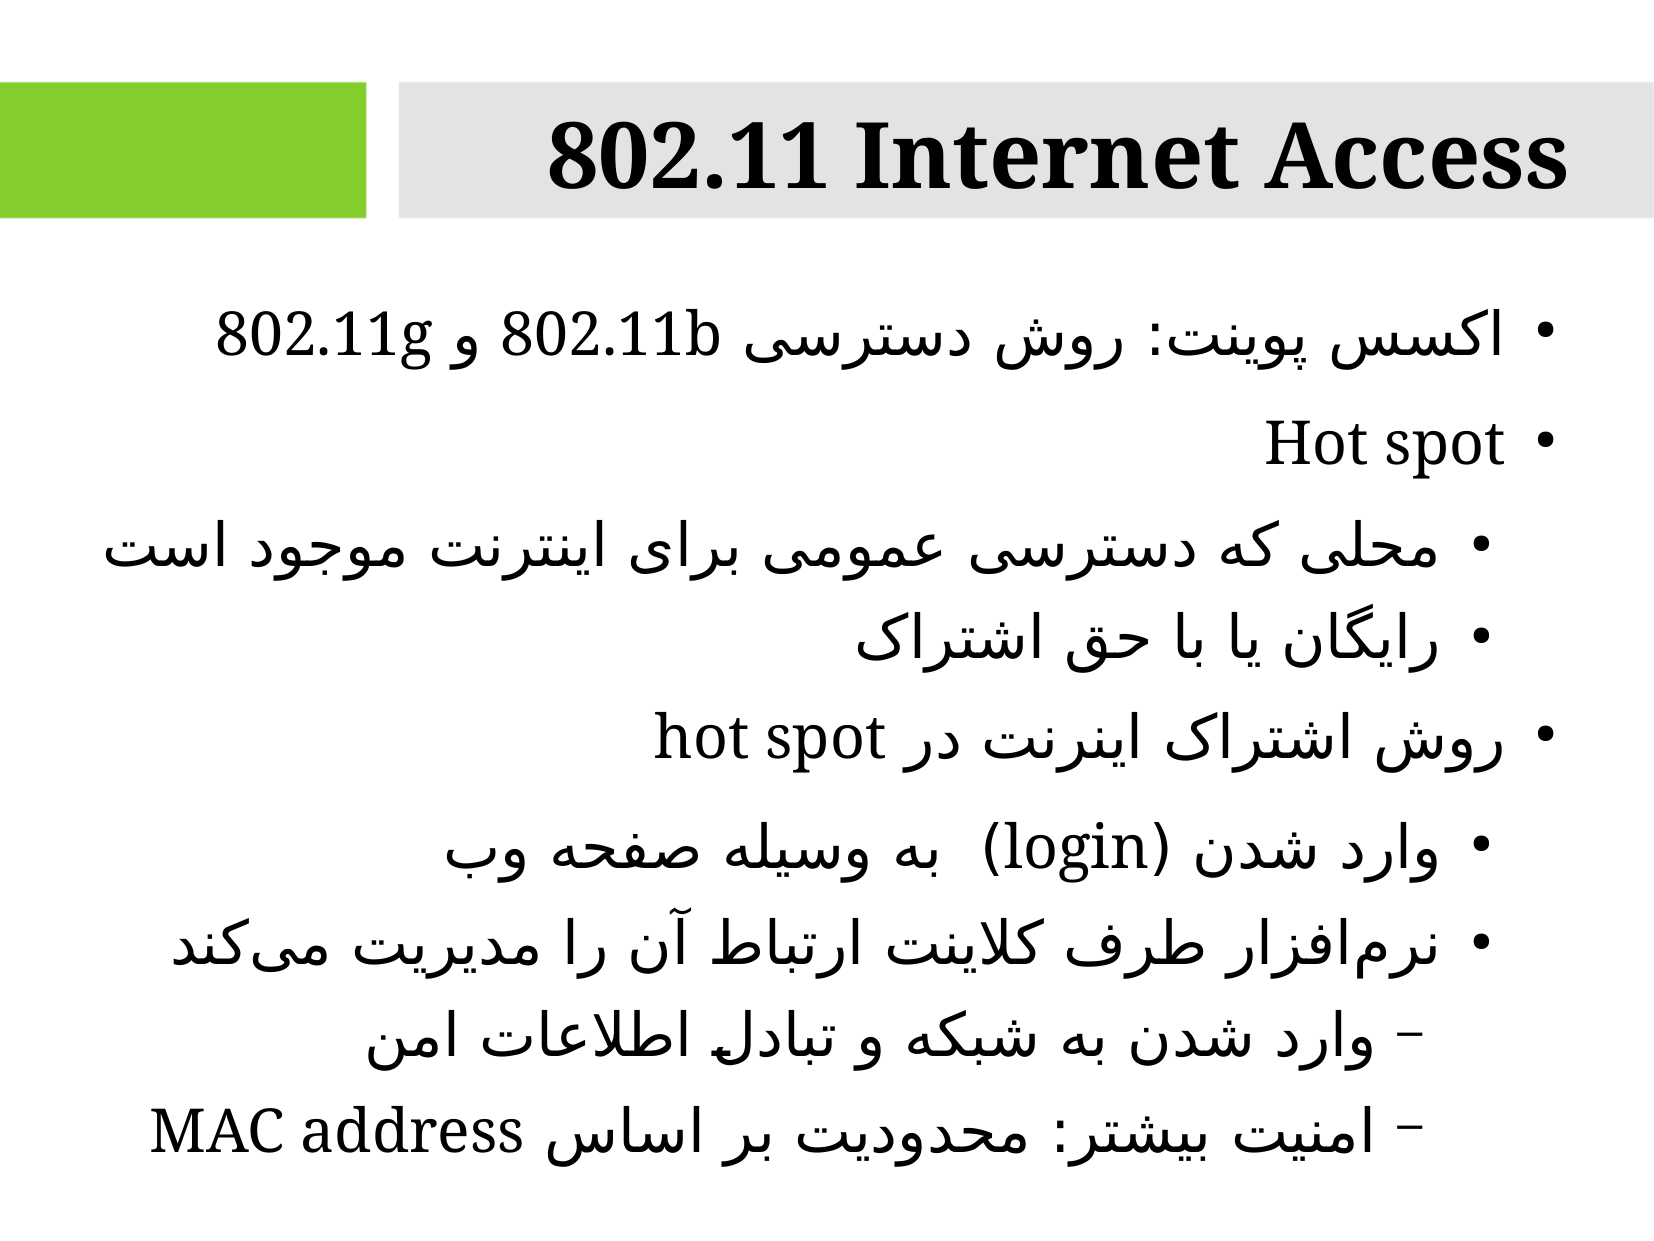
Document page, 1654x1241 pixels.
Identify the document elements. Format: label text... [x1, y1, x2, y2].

list اکسس پوینت: روش دسترسی 802.11b و 802.11g Hot spot محلی که دسترسی عمومی برای اینترنت موجود است رایگان یا با حق اشتراک روش اشتراک اینرنت در hot spot وارد شدن (login) به وسیله صفحه وب نرم‌افزار طرف کلاینت ارتباط آن را مدیریت می‌کند وارد شدن به شبکه و تبادل اطلاعات امن امنیت بیشتر: محدودیت بر اساس MAC address [82, 290, 1571, 1182]
title 802.11 Internet Access [82, 49, 1571, 257]
picture [0, 0, 1654, 1241]
